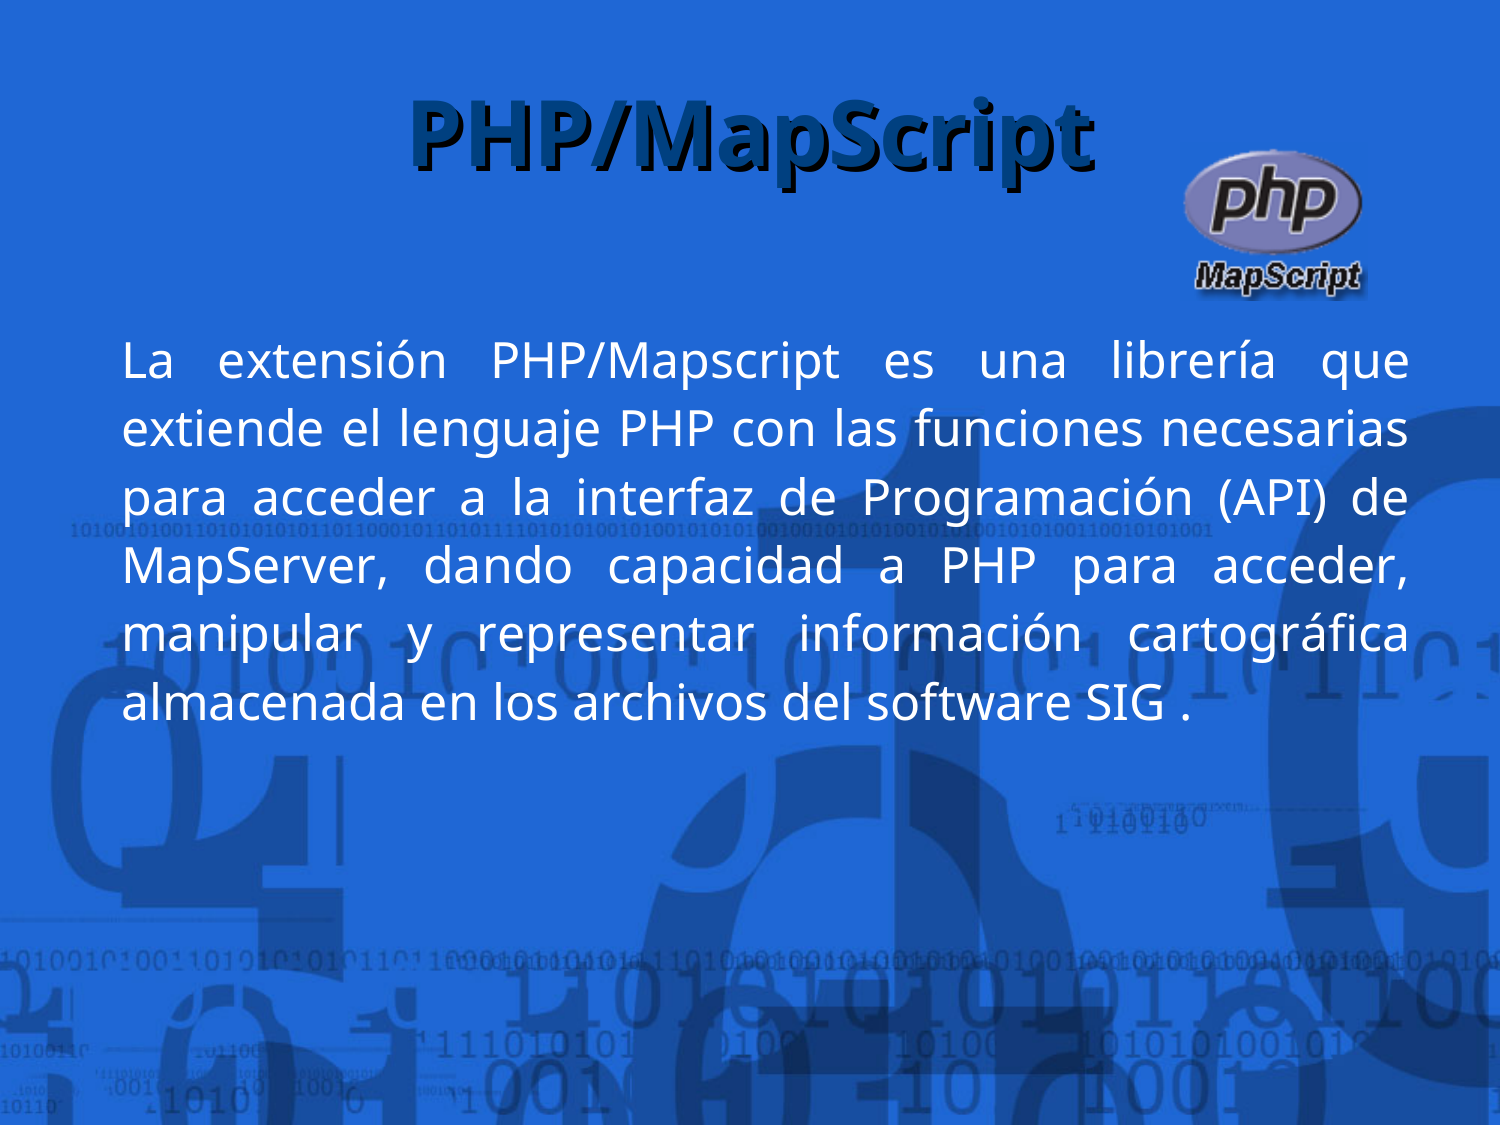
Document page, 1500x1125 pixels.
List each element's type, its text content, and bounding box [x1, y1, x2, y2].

title PHP/MapScript [75, 0, 1426, 263]
picture [0, 0, 1500, 1125]
list La extensión PHP/Mapscript es una librería que extiende el lenguaje PHP con las funciones necesarias para acceder a la interfaz de Programación (API) de MapServer, dando capacidad a PHP para acceder, manipular y representar información cartográfica almacenada en los archivos del software SIG . [24, 317, 1420, 966]
